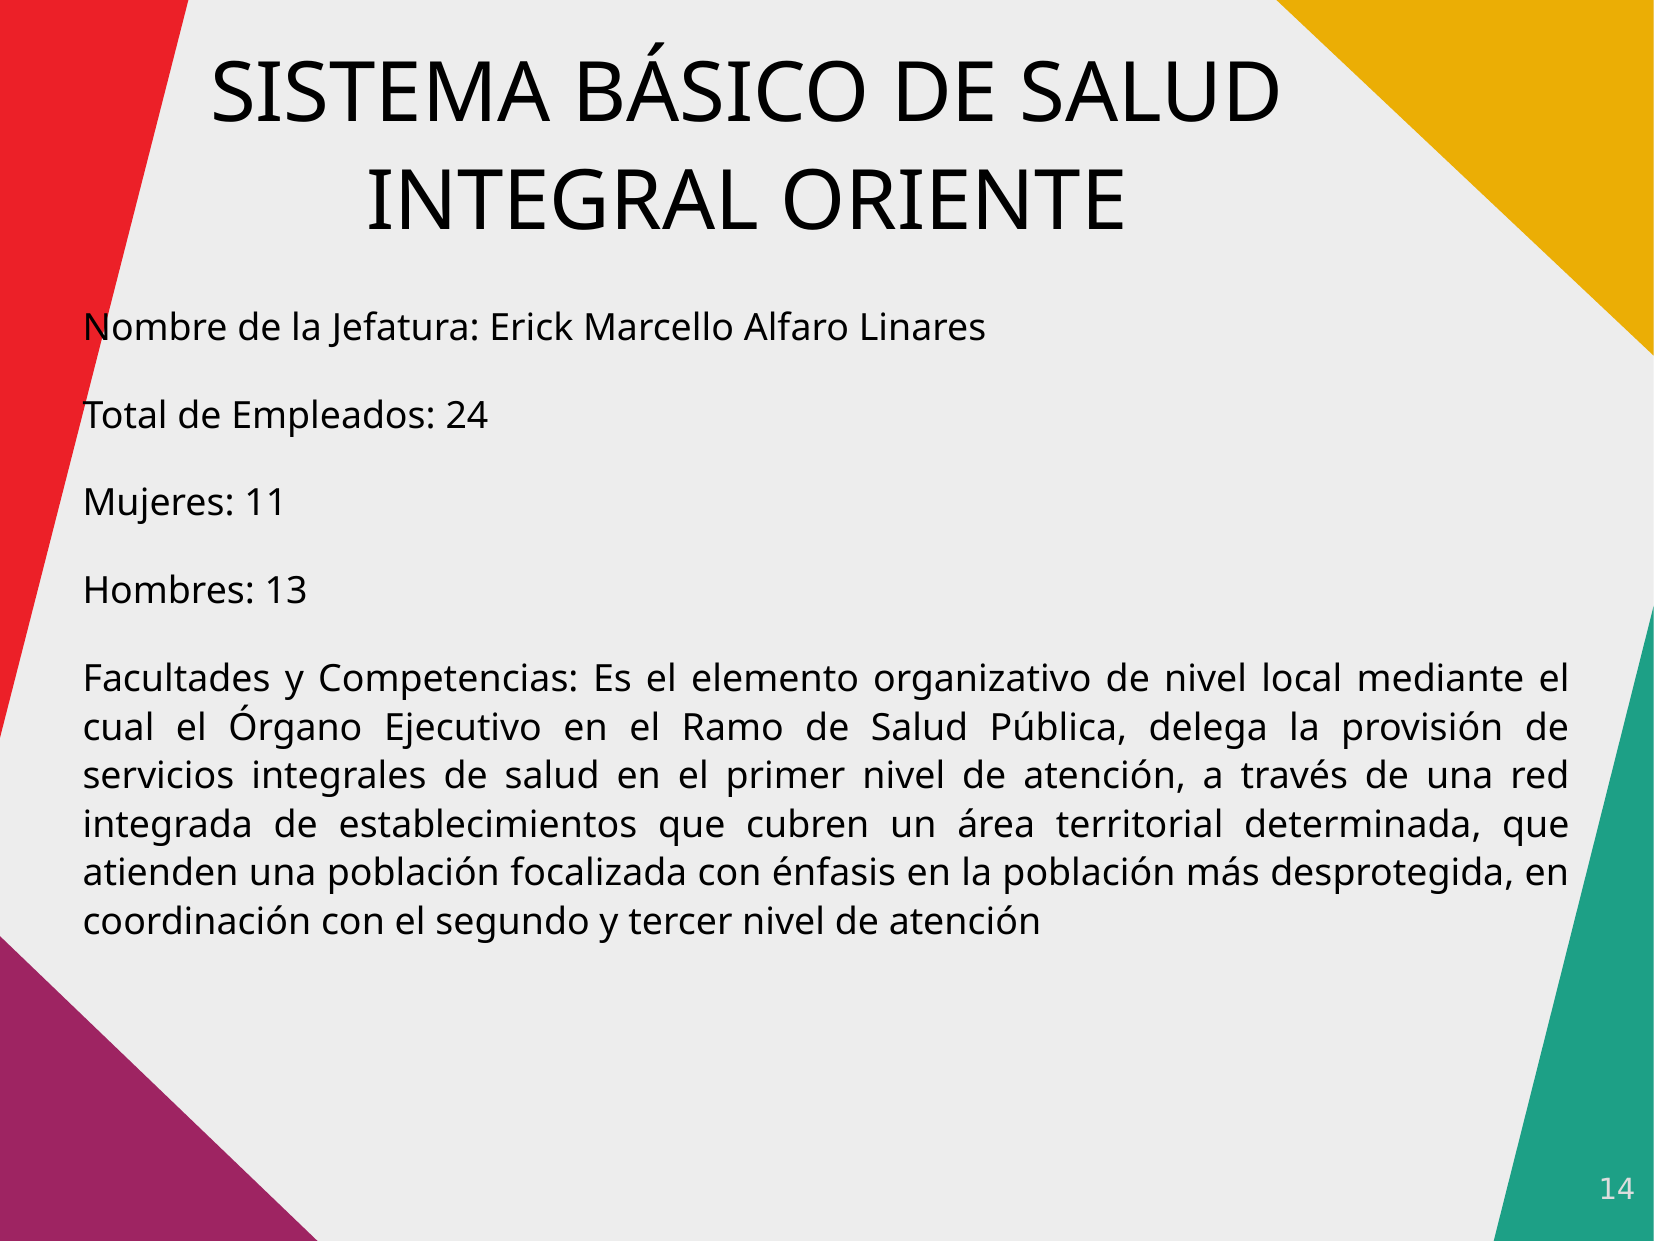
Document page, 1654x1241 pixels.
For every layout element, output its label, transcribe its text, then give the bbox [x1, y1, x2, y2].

title SISTEMA BÁSICO DE SALUD INTEGRAL ORIENTE [82, 30, 1412, 246]
text_box Nombre de la Jefatura: Erick Marcello Alfaro Linares Total de Empleados: 24 Mujeres: 11 Hombres: 13 Facultades y Competencias: Es el elemento organizativo de nivel local mediante el cual el Órgano Ejecutivo en el Ramo de Salud Pública, delega la provisión de servicios integrales de salud en el primer nivel de atención, a través de una red integrada de establecimientos que cubren un área territorial determinada, que atienden una población focalizada con énfasis en la población más desprotegida, en coordinación con el segundo y tercer nivel de atención [82, 299, 1571, 1019]
